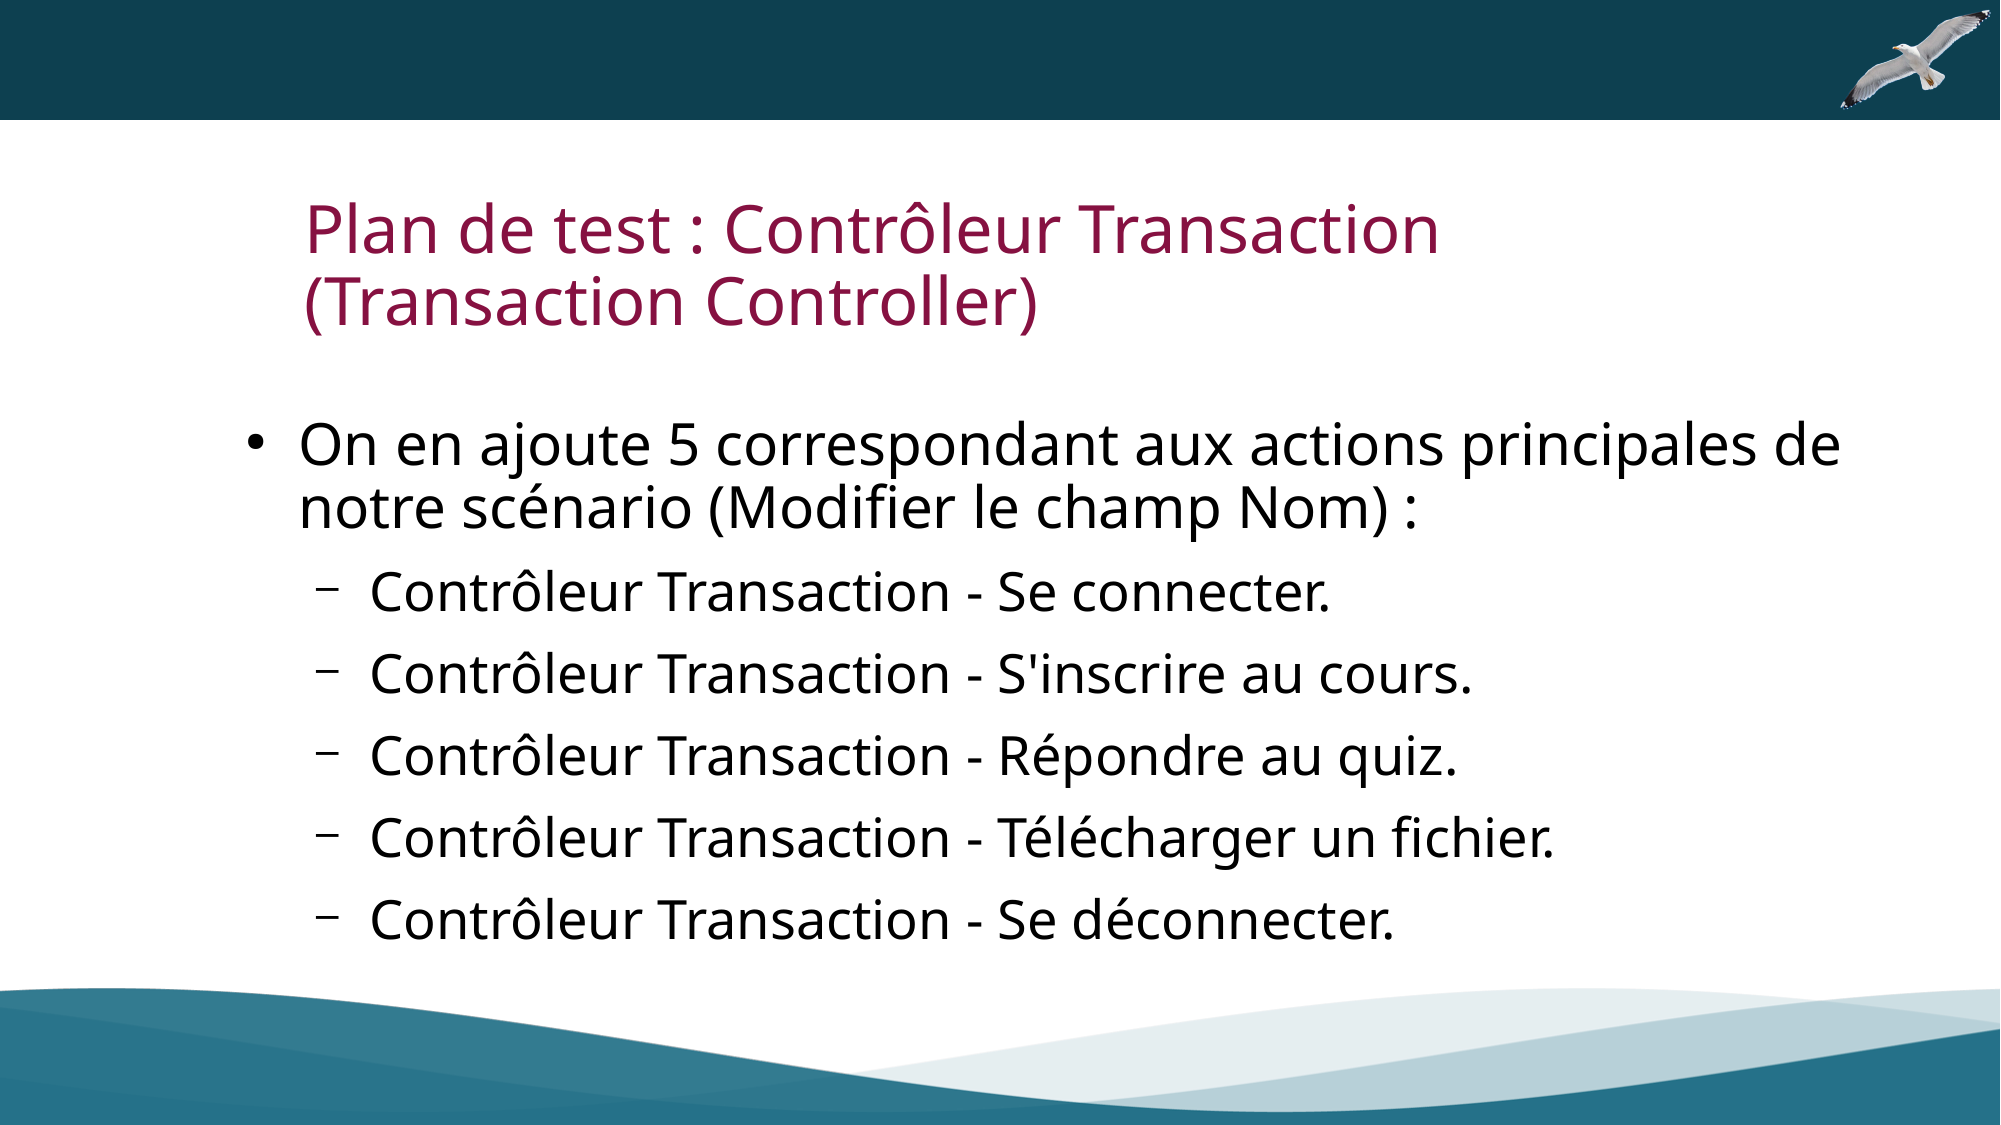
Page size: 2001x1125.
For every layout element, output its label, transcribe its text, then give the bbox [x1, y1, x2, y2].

picture [1820, 0, 2000, 120]
list On en ajoute 5 correspondant aux actions principales de notre scénario (Modifier le champ Nom) : Contrôleur Transaction - Se connecter. Contrôleur Transaction - S'inscrire au cours. Contrôleur Transaction - Répondre au quiz. Contrôleur Transaction - Télécharger un fichier. Contrôleur Transaction - Se déconnecter. [212, 407, 1878, 928]
list Plan de test : Contrôleur Transaction (Transaction Controller) [218, 188, 1689, 320]
picture [0, 974, 2000, 1125]
